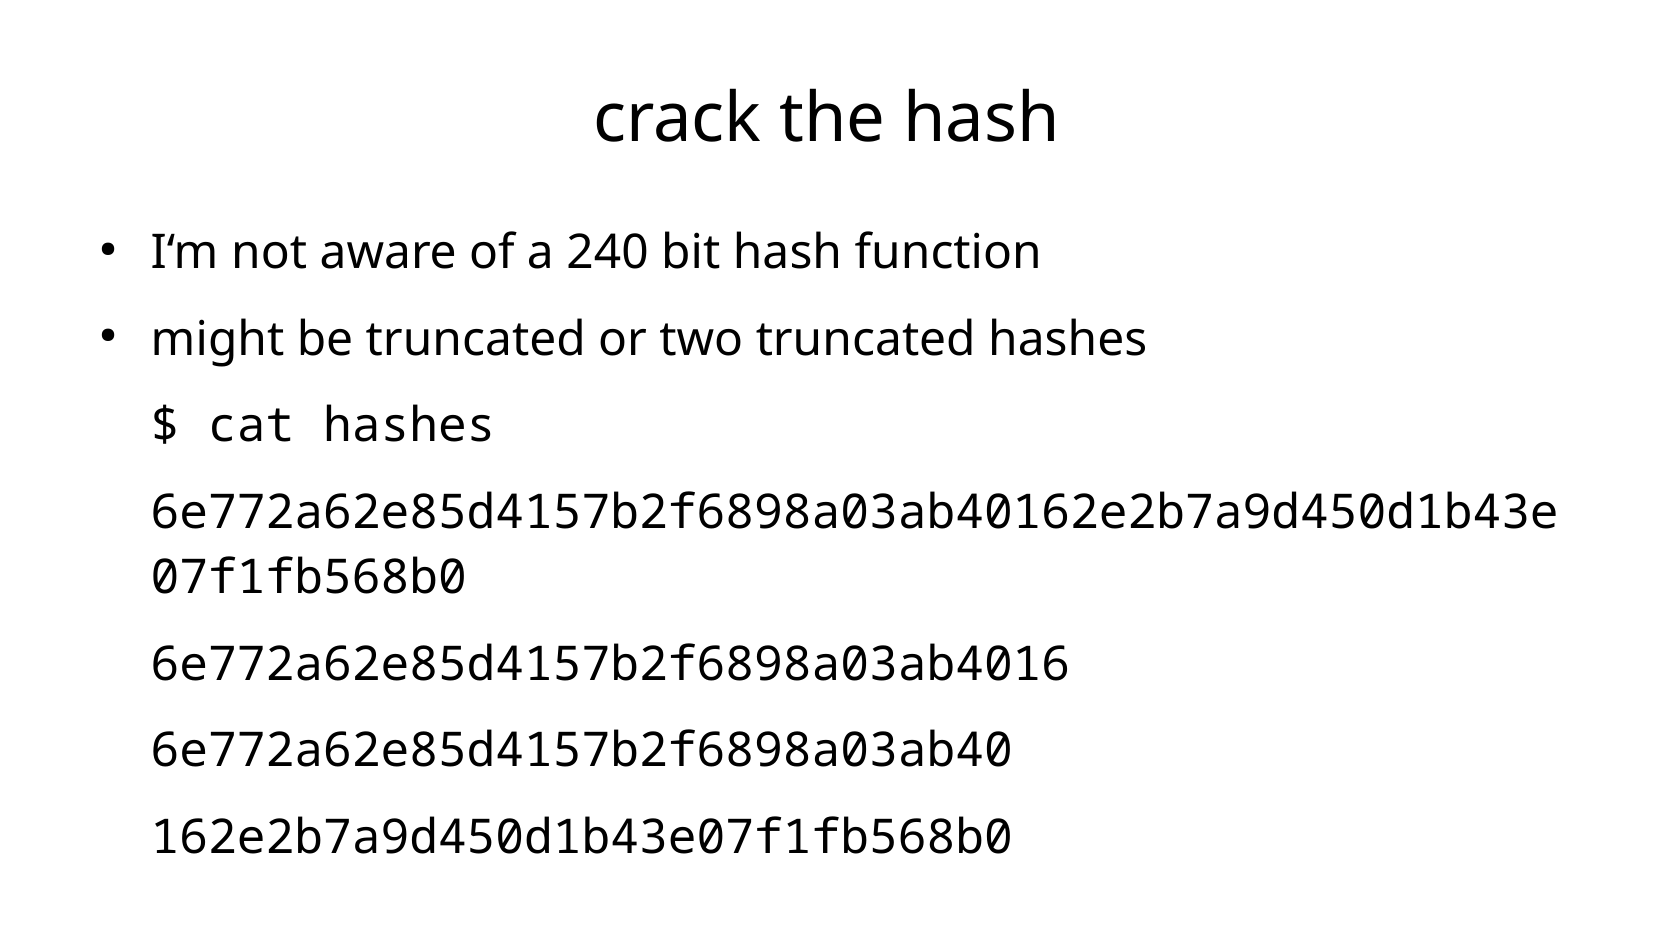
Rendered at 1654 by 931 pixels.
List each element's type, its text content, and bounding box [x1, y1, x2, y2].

title crack the hash [82, 37, 1571, 193]
list I‘m not aware of a 240 bit hash function might be truncated or two truncated hashes $ cat hashes 6e772a62e85d4157b2f6898a03ab40162e2b7a9d450d1b43e07f1fb568b0 6e772a62e85d4157b2f6898a03ab4016 6e772a62e85d4157b2f6898a03ab40 162e2b7a9d450d1b43e07f1fb568b0 [82, 217, 1571, 875]
